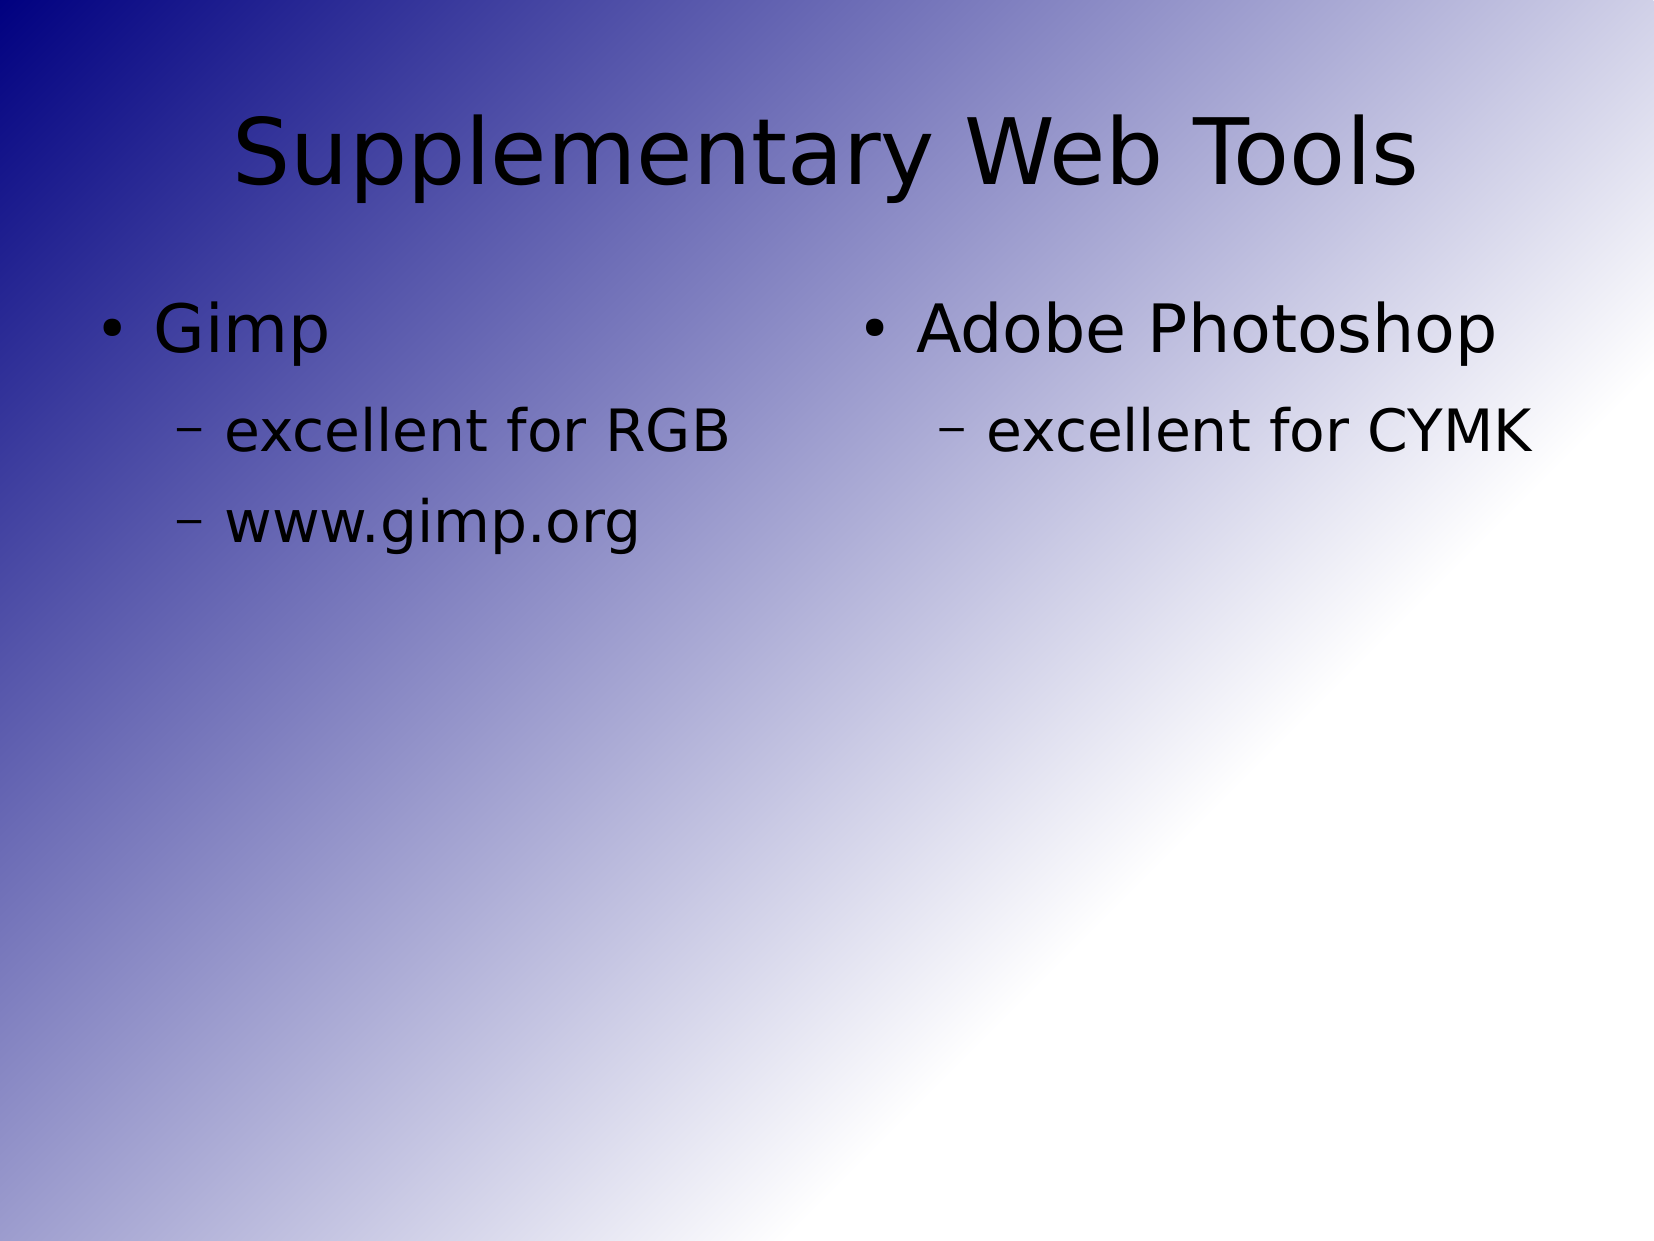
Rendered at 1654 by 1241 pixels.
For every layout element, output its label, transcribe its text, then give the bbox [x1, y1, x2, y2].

list Adobe Photoshop excellent for CYMK [845, 290, 1572, 1094]
title Supplementary Web Tools [82, 56, 1571, 250]
list Gimp excellent for RGB www.gimp.org [82, 290, 809, 1094]
